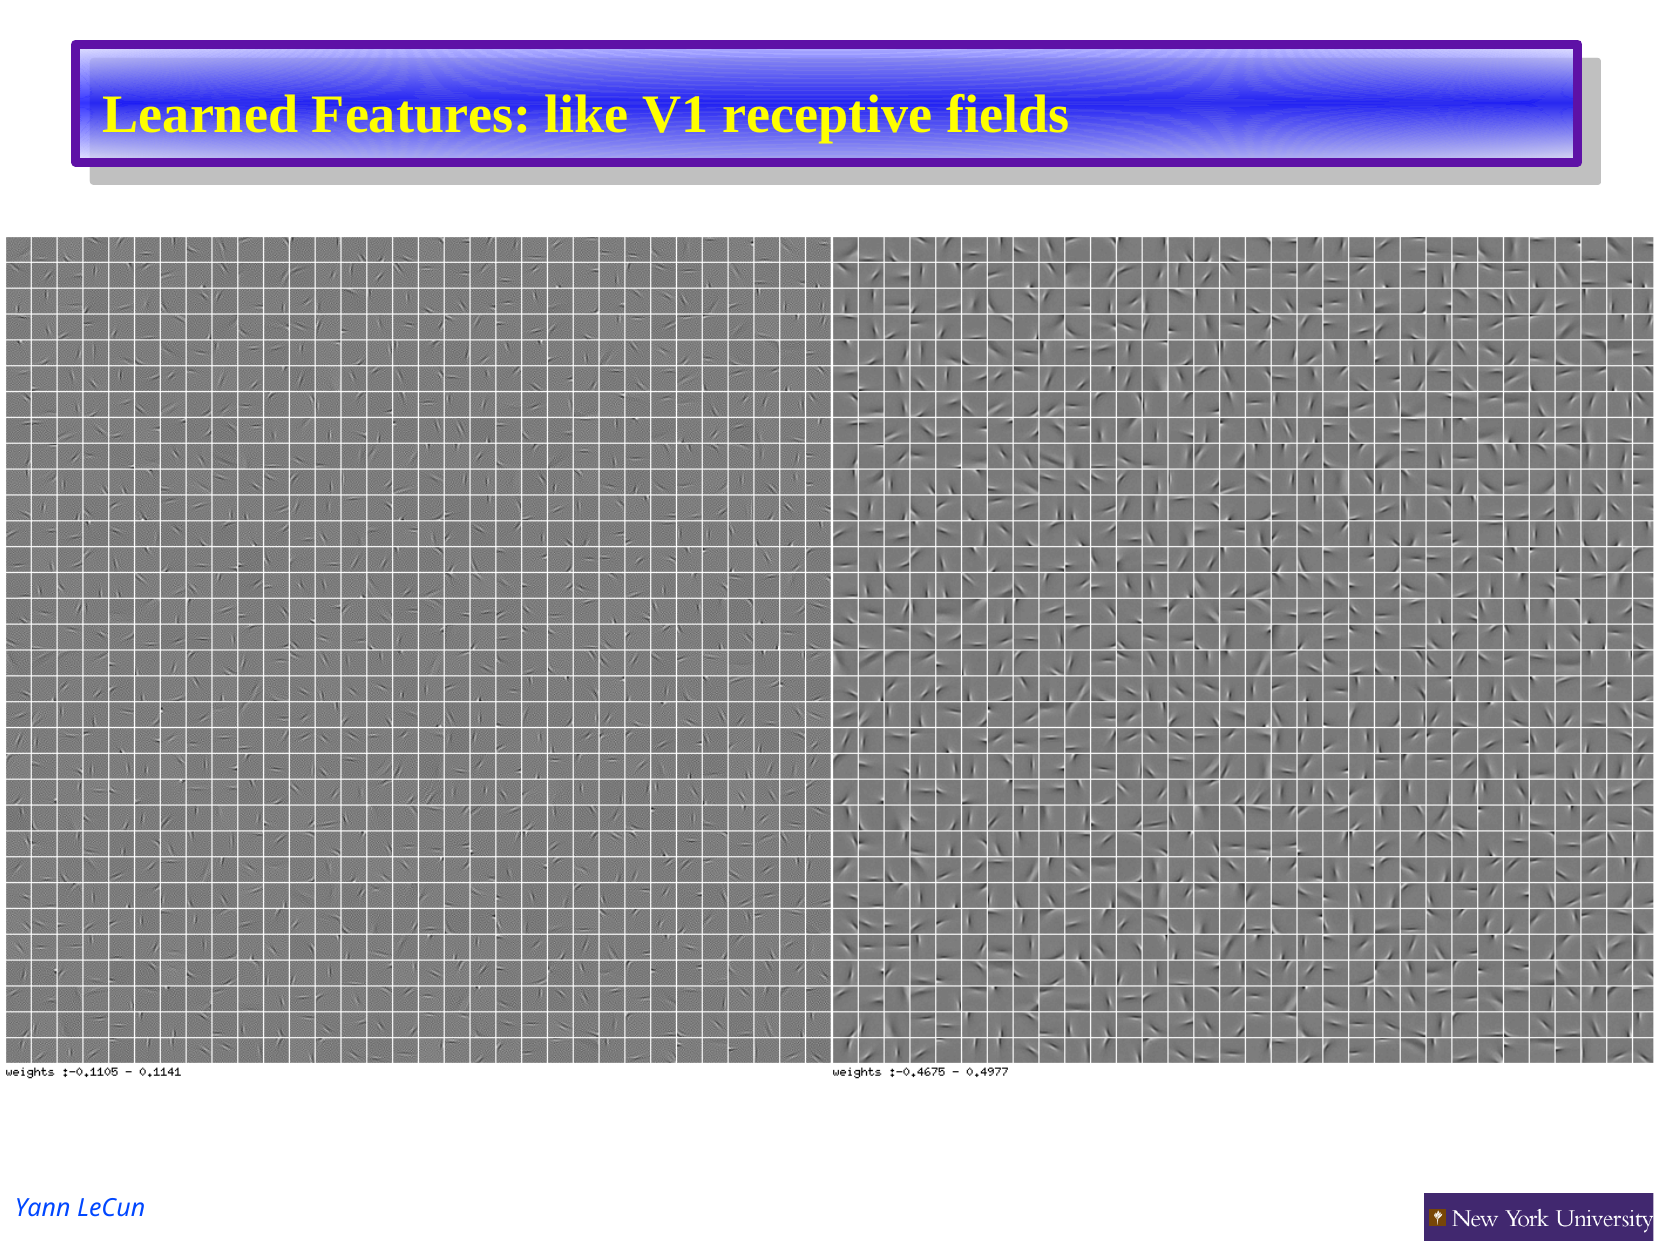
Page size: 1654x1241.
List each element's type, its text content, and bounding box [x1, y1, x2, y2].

picture [1424, 1193, 1654, 1241]
picture [5, 236, 1654, 1090]
title Learned Features: like V1 receptive fields [75, 44, 1578, 163]
